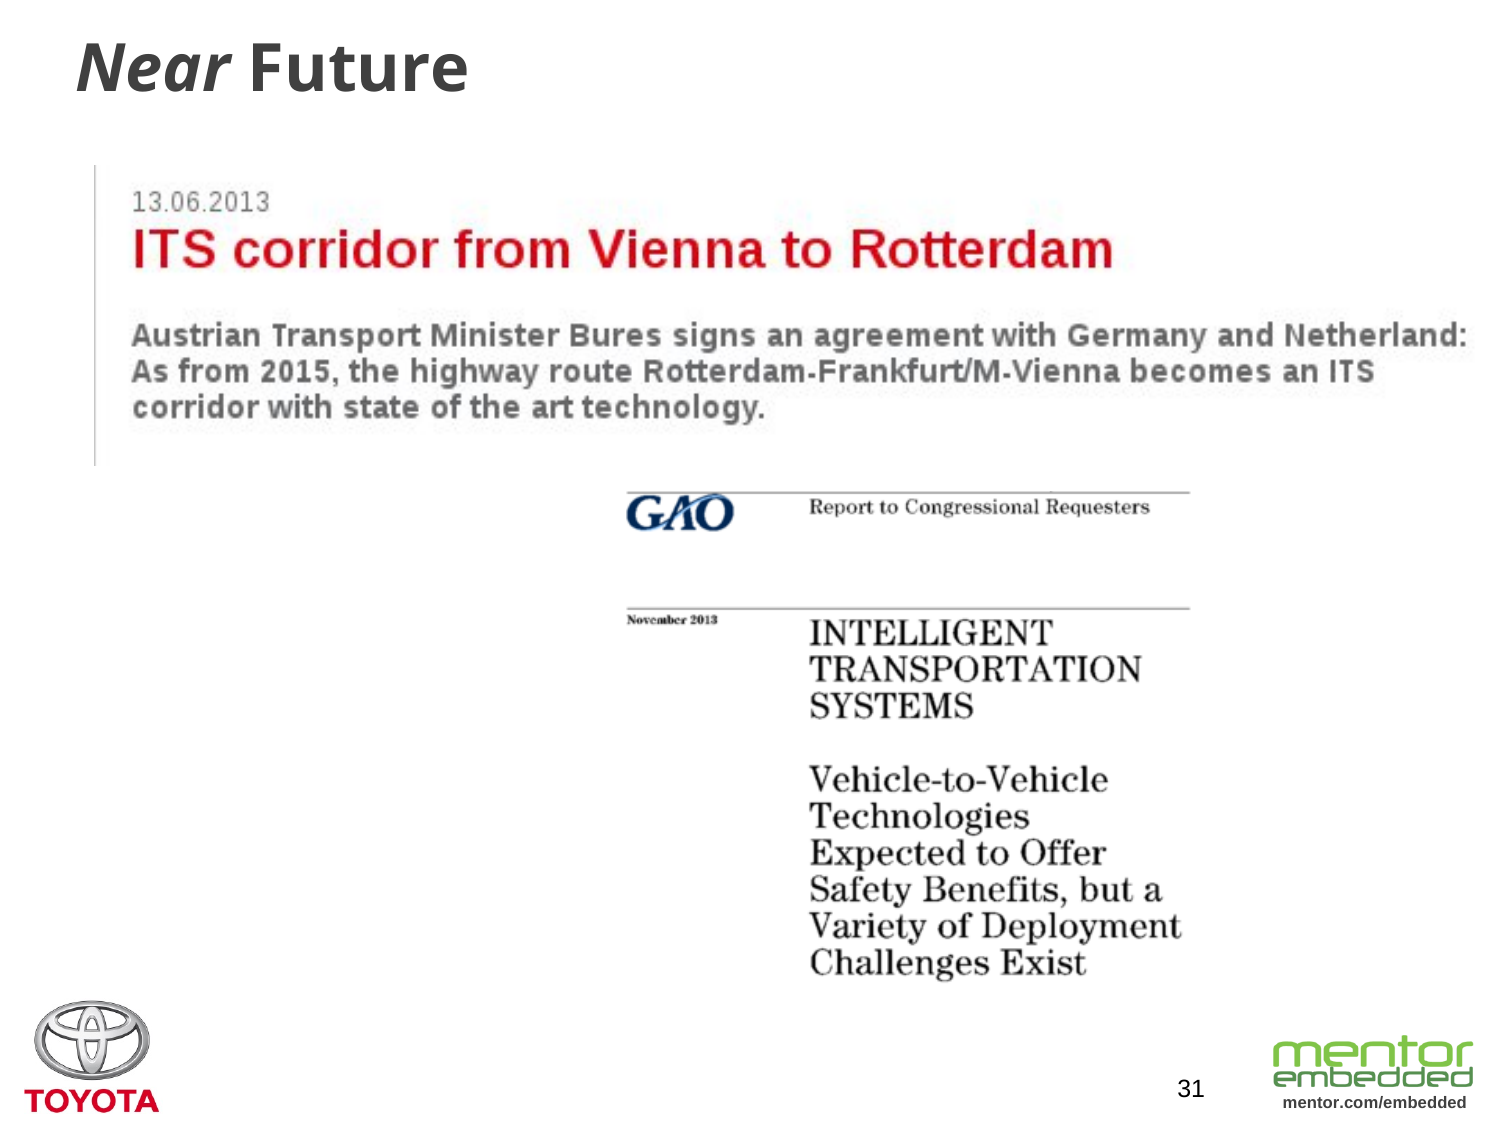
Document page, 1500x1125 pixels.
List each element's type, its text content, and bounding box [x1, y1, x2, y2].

picture [24, 998, 163, 1114]
picture [600, 491, 1205, 991]
picture [1268, 1030, 1476, 1092]
picture [94, 165, 1486, 466]
text_box Near Future [0, 0, 1500, 113]
